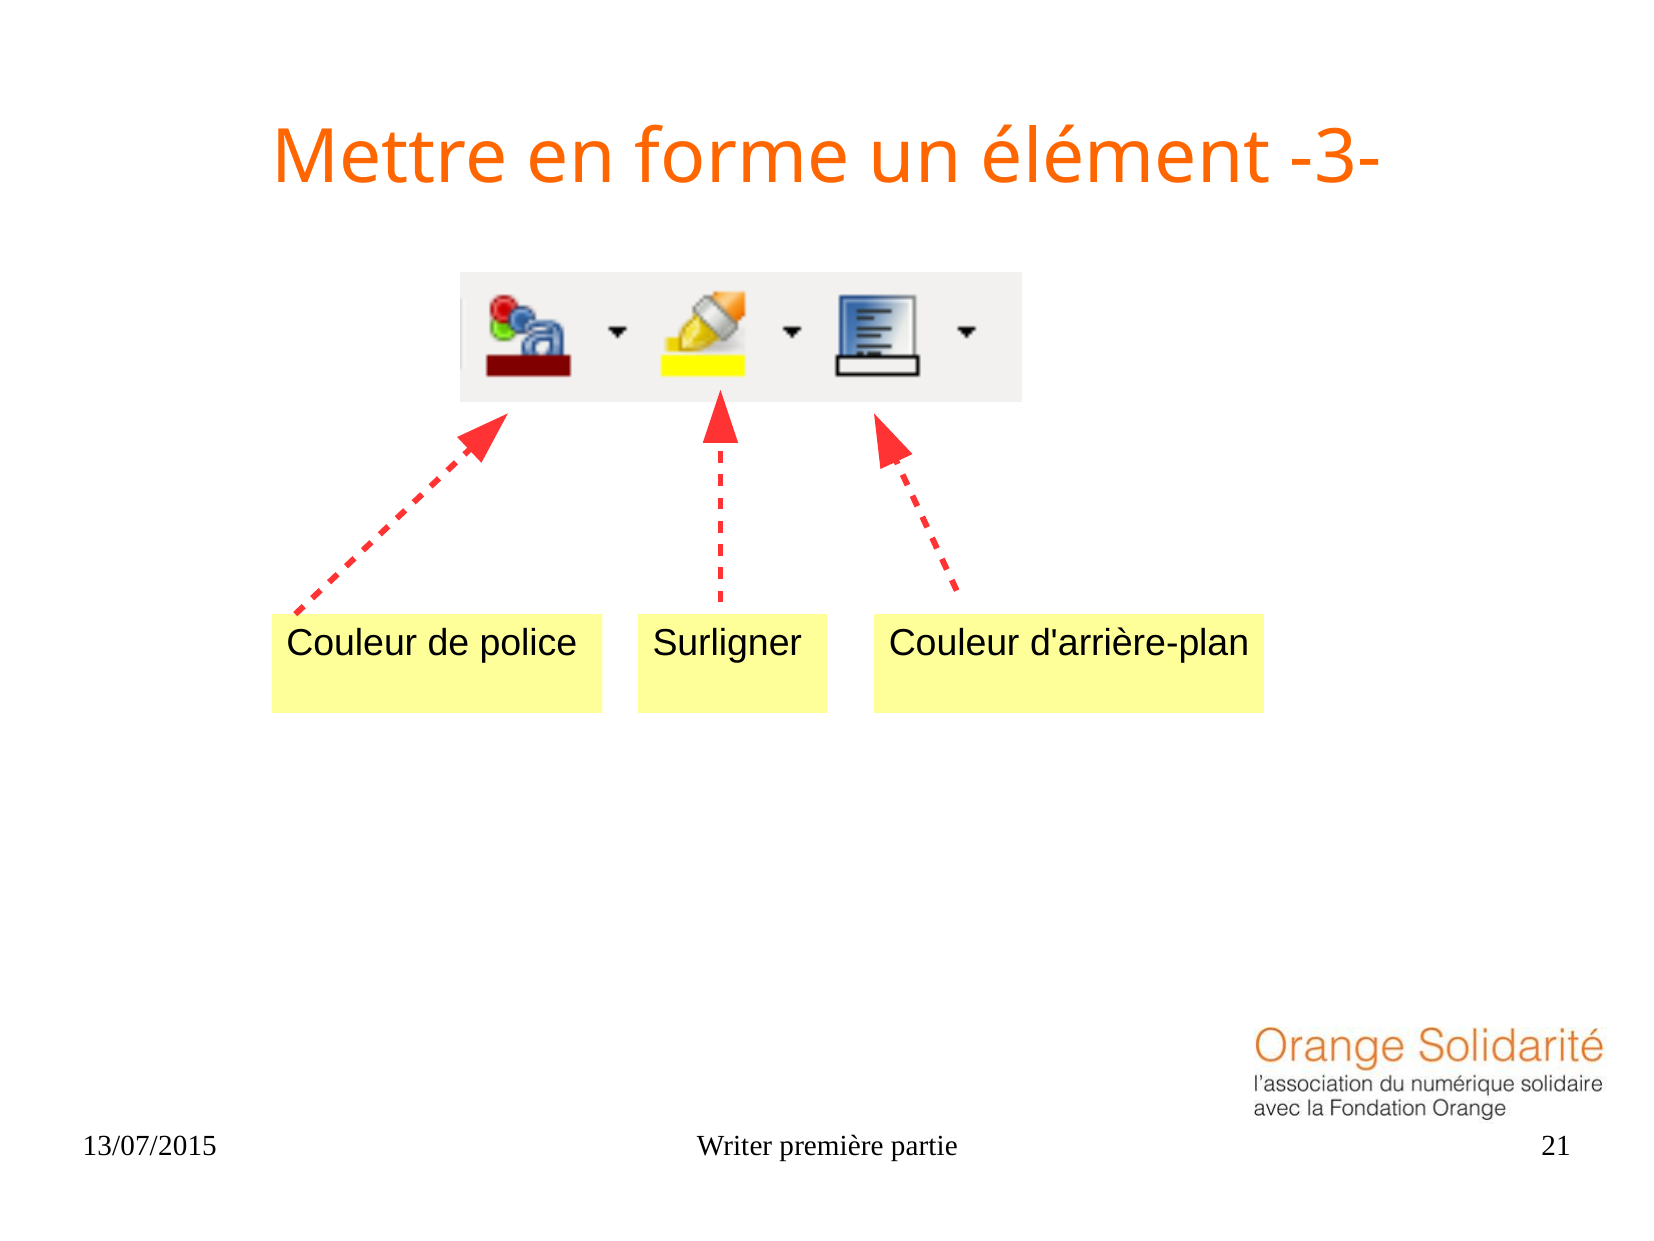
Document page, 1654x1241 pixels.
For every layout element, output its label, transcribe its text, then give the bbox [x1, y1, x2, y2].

text_box Couleur de police [271, 614, 603, 713]
picture [460, 272, 1022, 402]
text_box Couleur d'arrière-plan [874, 614, 1264, 713]
title Mettre en forme un élément -3- [82, 49, 1571, 257]
picture [1254, 1027, 1607, 1126]
text_box Surligner [637, 614, 827, 713]
